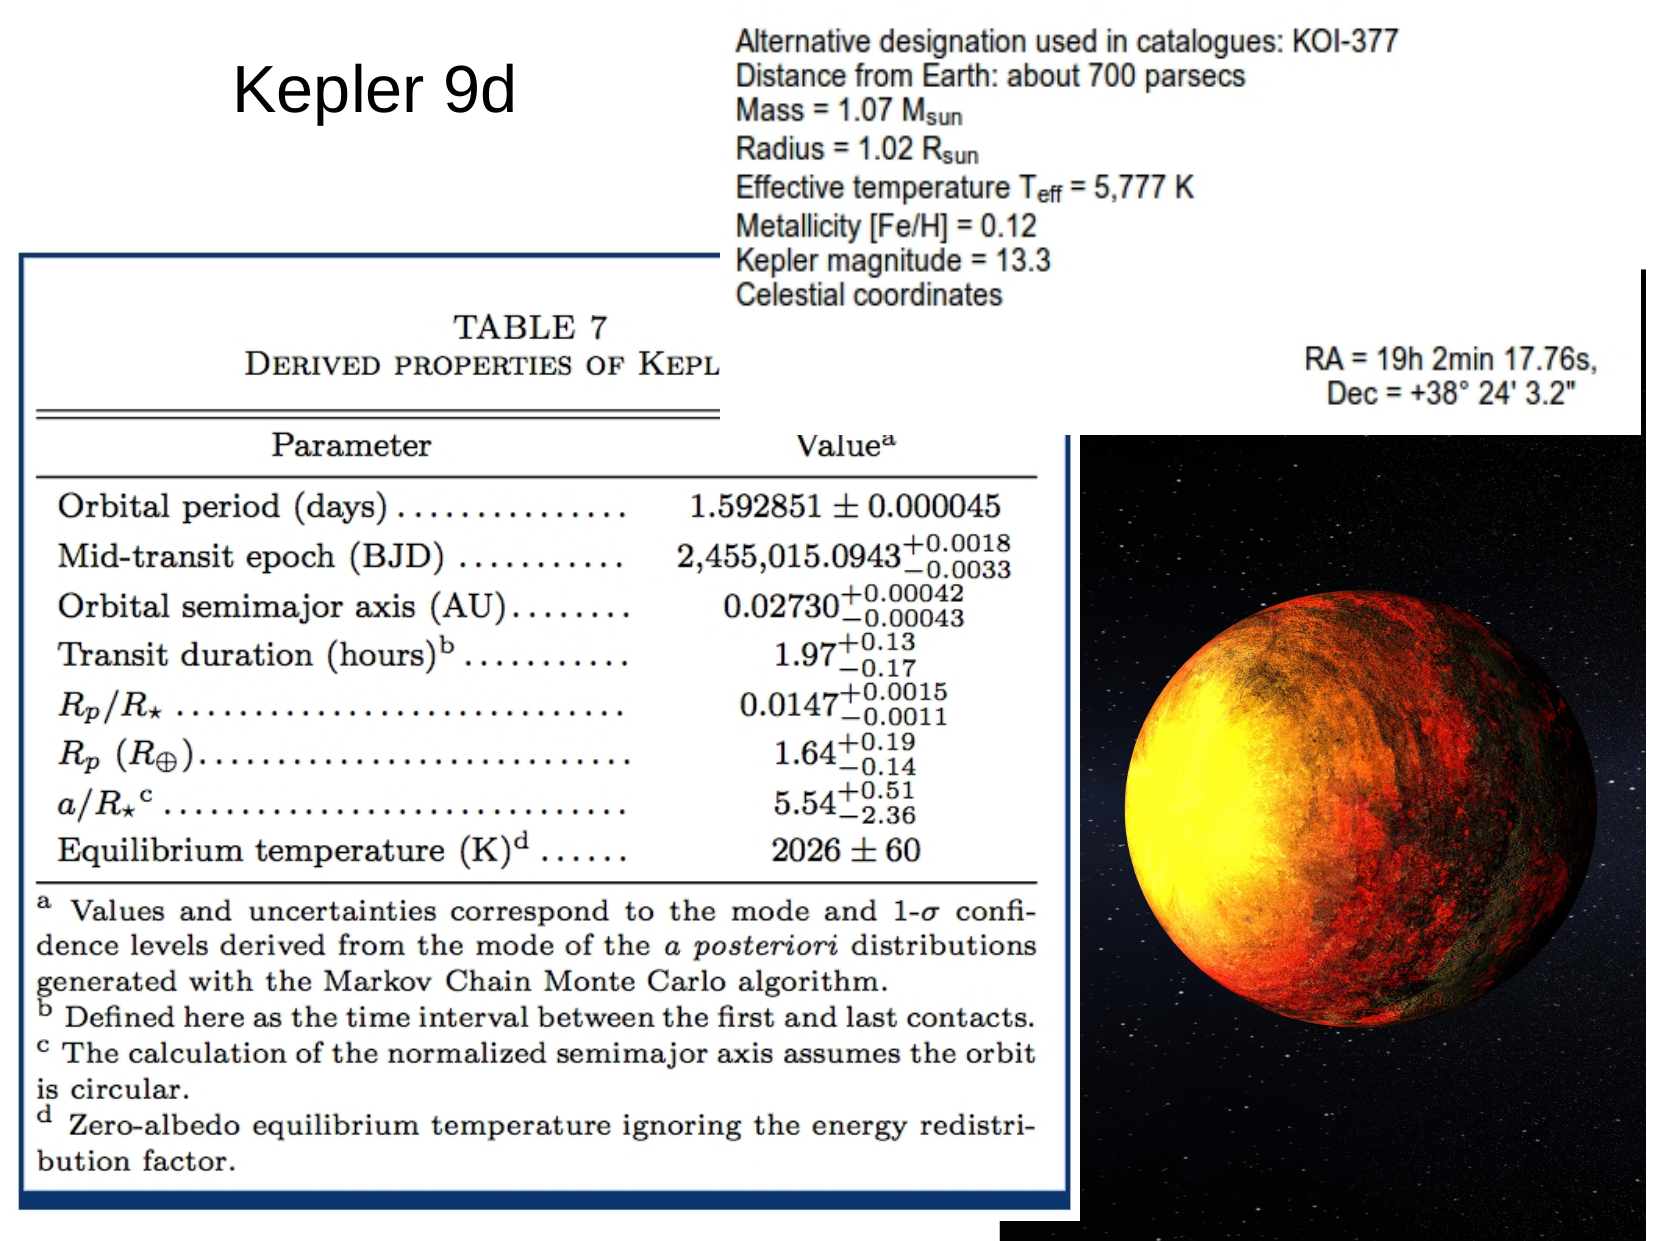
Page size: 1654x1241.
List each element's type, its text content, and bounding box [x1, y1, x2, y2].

text_box Kepler 9d [45, 45, 706, 135]
picture [5, 0, 1646, 1241]
